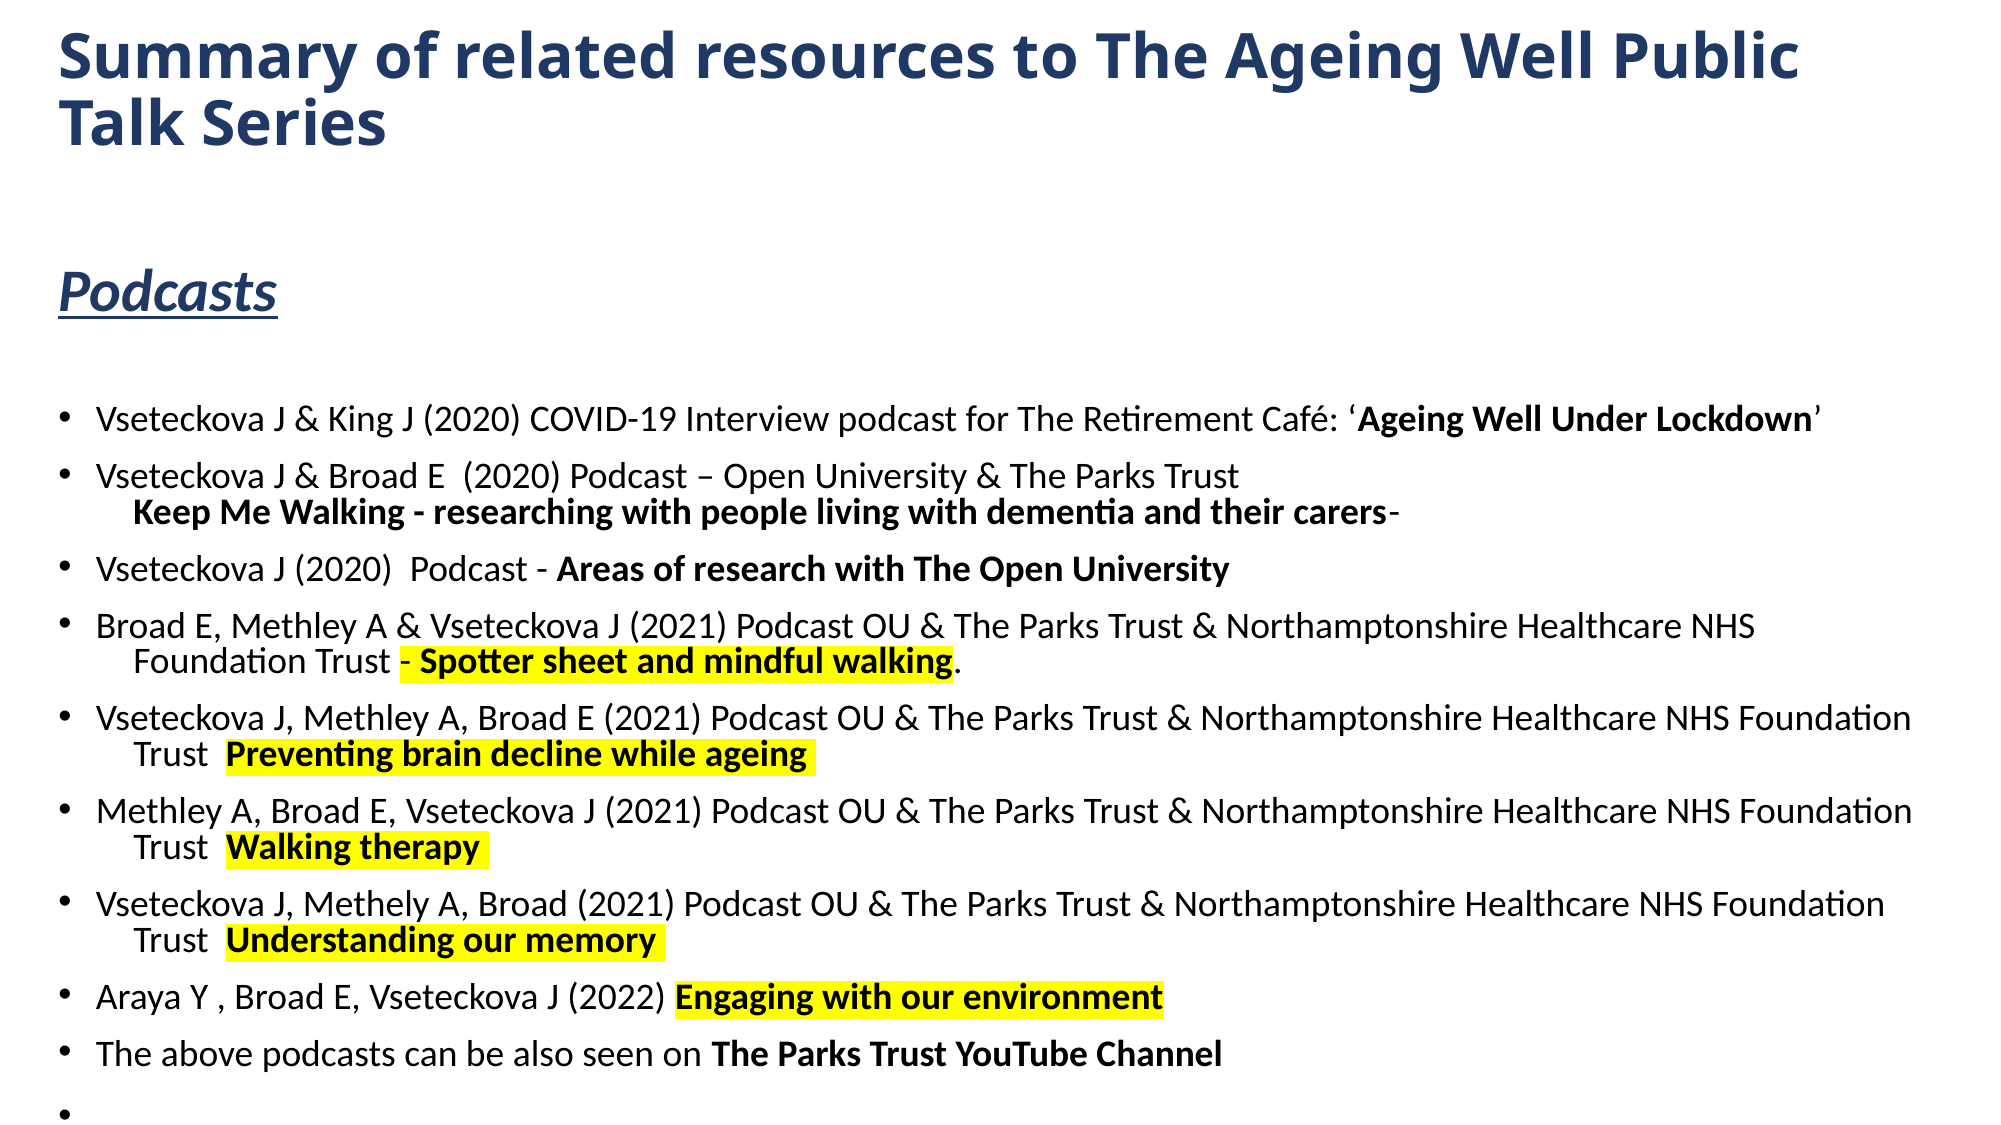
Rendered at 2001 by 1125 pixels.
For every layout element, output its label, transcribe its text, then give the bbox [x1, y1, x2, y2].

title Summary of related resources to The Ageing Well Public Talk Series [43, 13, 1852, 170]
list Podcasts Vseteckova J & King J (2020) COVID-19 Interview podcast for The Retirement Café: ‘Ageing Well Under Lockdown’ Vseteckova J & Broad E (2020) Podcast – Open University & The Parks Trust Keep Me Walking - researching with people living with dementia and their carers - Vseteckova J (2020) Podcast - Areas of research with The Open University Broad E, Methley A & Vseteckova J (2021) Podcast OU & The Parks Trust & Northamptonshire Healthcare NHS Foundation Trust - Spotter sheet and mindful walking. Vseteckova J, Methley A, Broad E (2021) Podcast OU & The Parks Trust & Northamptonshire Healthcare NHS Foundation Trust Preventing brain decline while ageing Methley A, Broad E, Vseteckova J (2021) Podcast OU & The Parks Trust & Northamptonshire Healthcare NHS Foundation Trust Walking therapy Vseteckova J, Methely A, Broad (2021) Podcast OU & The Parks Trust & Northamptonshire Healthcare NHS Foundation Trust Understanding our memory Araya Y , Broad E, Vseteckova J (2022) Engaging with our environment The above podcasts can be also seen on The Parks Trust YouTube Channel [43, 197, 1937, 1112]
